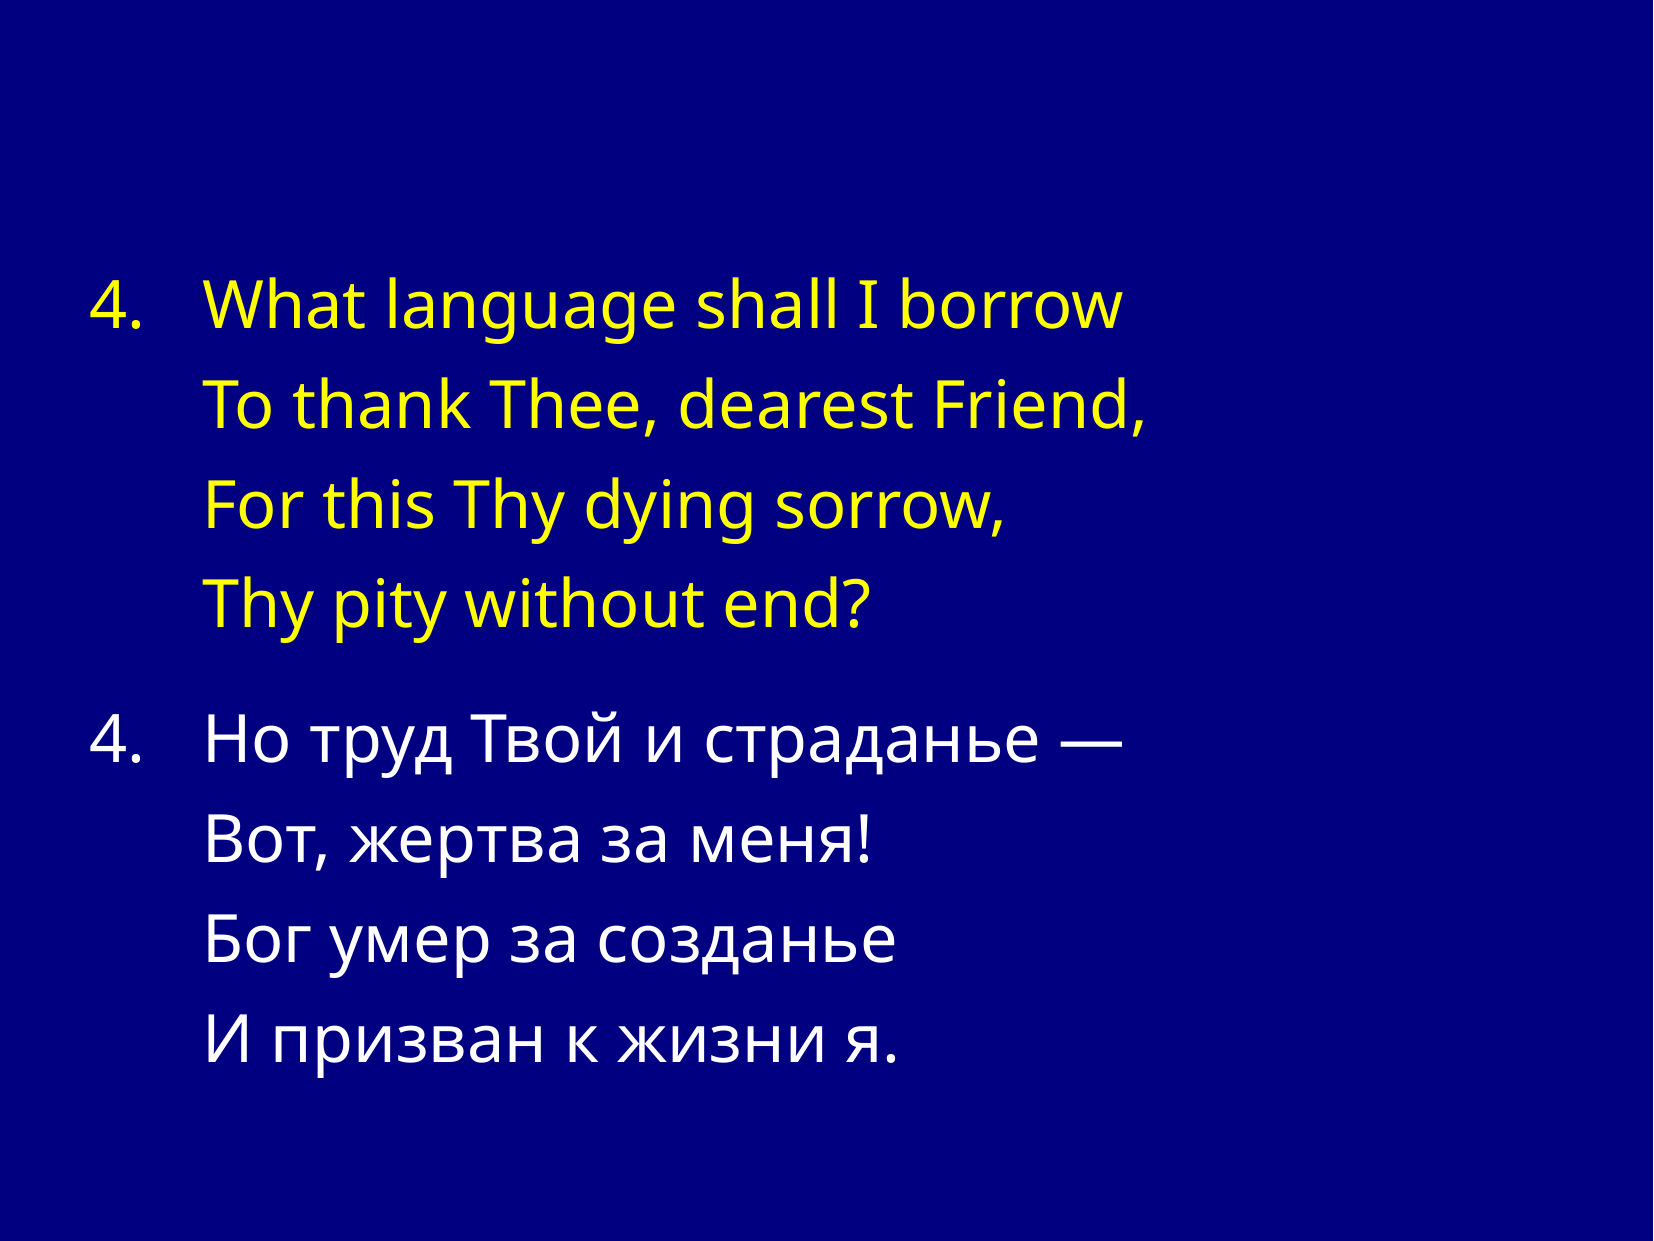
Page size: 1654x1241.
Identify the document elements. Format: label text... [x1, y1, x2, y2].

text_box 4. What language shall I borrow To thank Thee, dearest Friend, For this Thy dying sorrow, Thy pity without end? [75, 150, 1576, 638]
text_box 4. Но труд Твой и страданье — Вот, жертва за меня! Бог умер за созданье И призван к жизни я. [75, 675, 1576, 1163]
